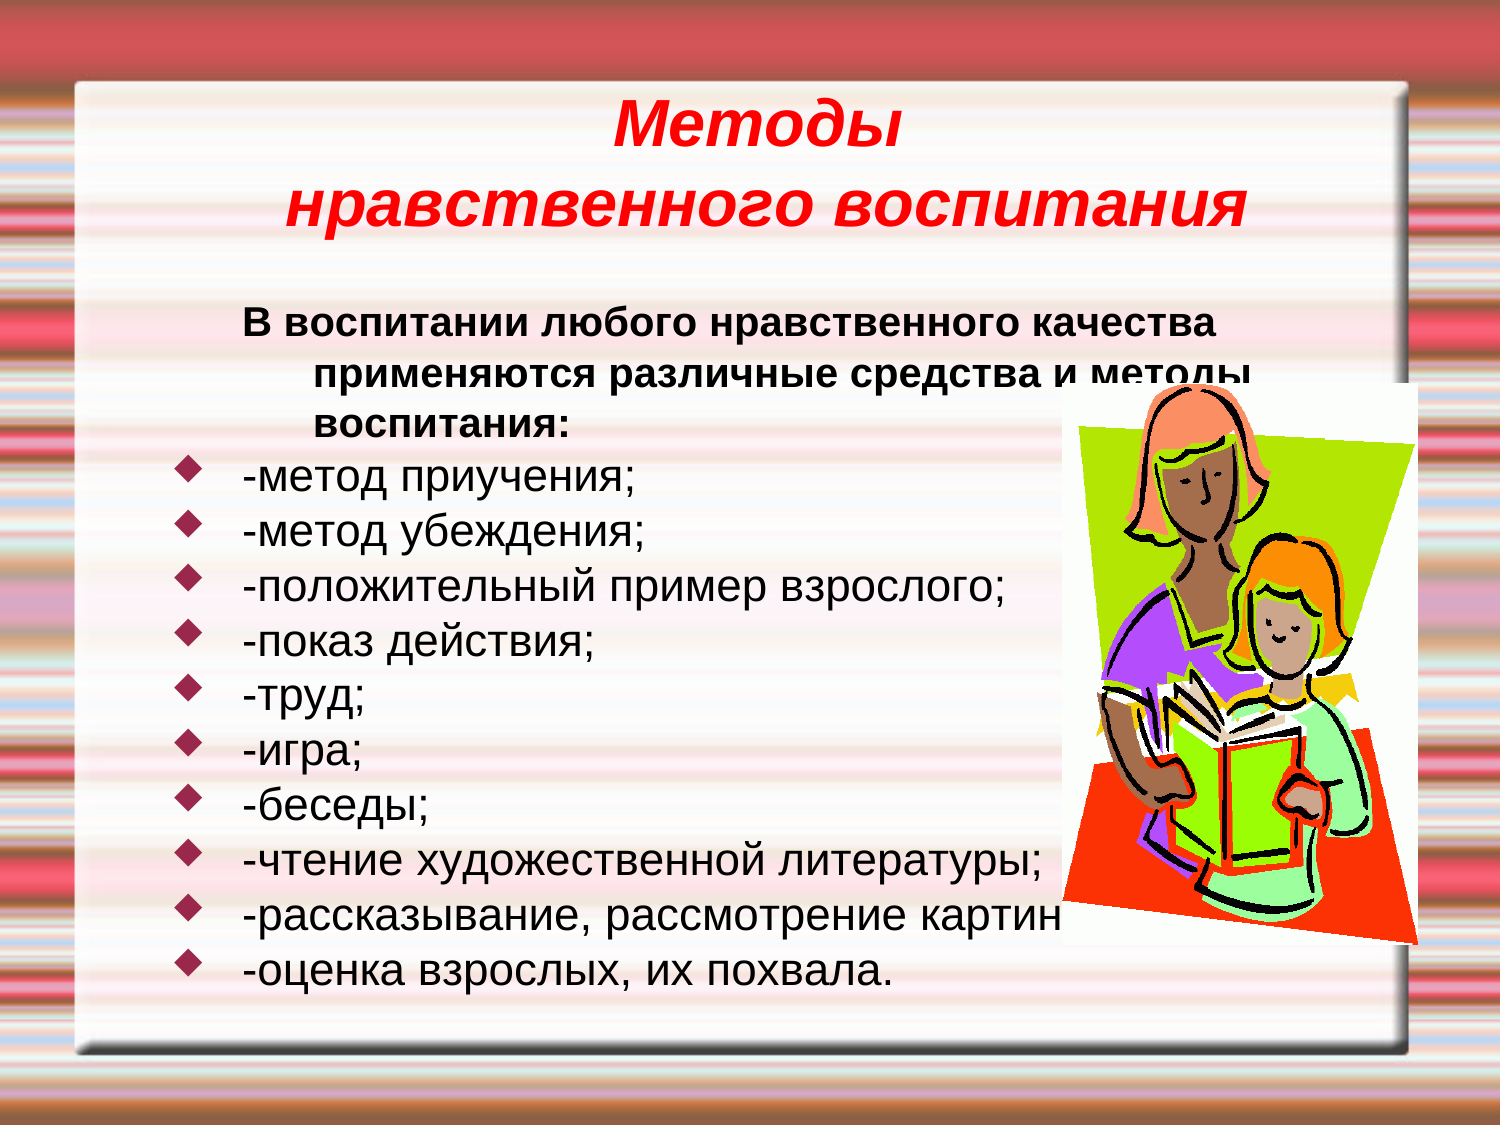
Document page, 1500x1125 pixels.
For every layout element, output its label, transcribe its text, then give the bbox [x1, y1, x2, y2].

picture [1062, 383, 1418, 945]
title Методы нравственного воспитания [118, 83, 1400, 237]
list В воспитании любого нравственного качества применяются различные средства и методы воспитания: -метод приучения; -метод убеждения; -положительный пример взрослого; -показ действия; -труд; -игра; -беседы; -чтение художественной литературы; -рассказывание, рассмотрение картин; -оценка взрослых, их похвала. [147, 295, 1461, 975]
